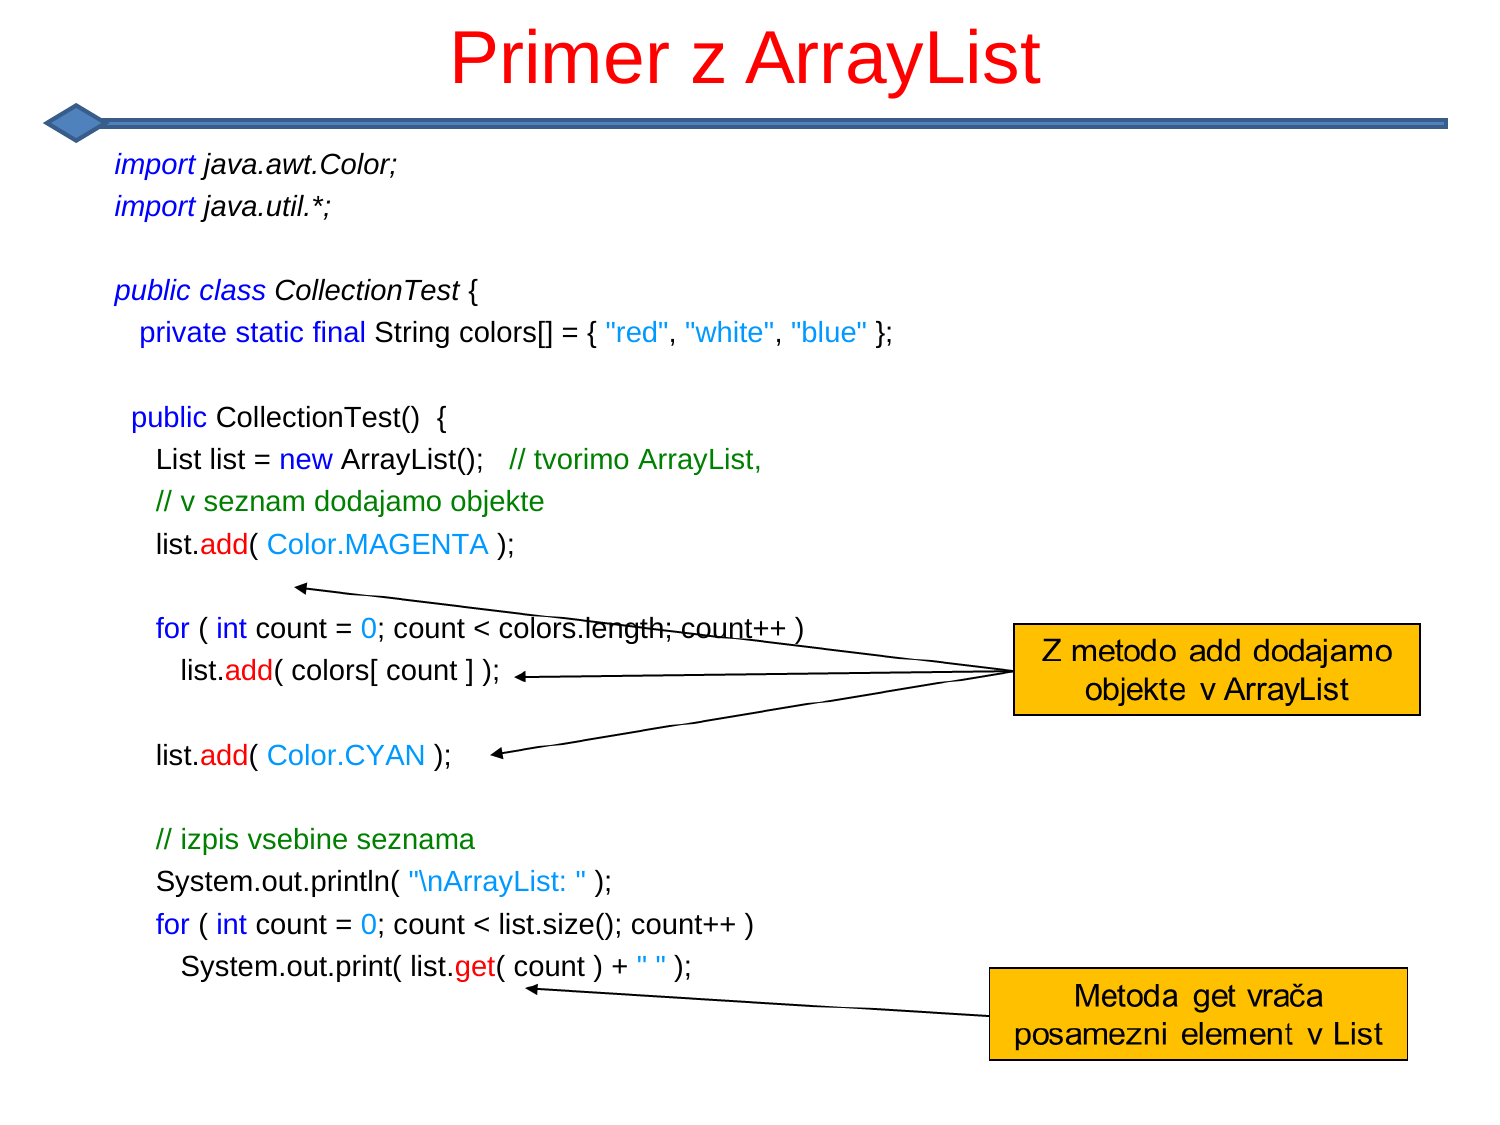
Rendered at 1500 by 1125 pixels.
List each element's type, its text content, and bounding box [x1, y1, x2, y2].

text_box import java.awt.Color; import java.util.*; public class CollectionTest { private static final String colors[] = { "red", "white", "blue" }; public CollectionTest() { List list = new ArrayList(); // tvorimo ArrayList, // v seznam dodajamo objekte list.add( Color.MAGENTA ); for ( int count = 0; count < colors.length; count++ ) list.add( colors[ count ] ); list.add( Color.CYAN ); // izpis vsebine seznama System.out.println( "\nArrayList: " ); for ( int count = 0; count < list.size(); count++ ) System.out.print( list.get( count ) + " " ); [58, 137, 1197, 1067]
picture [1197, 574, 1426, 767]
picture [512, 965, 1408, 1071]
title Primer z ArrayList [70, 0, 1421, 108]
